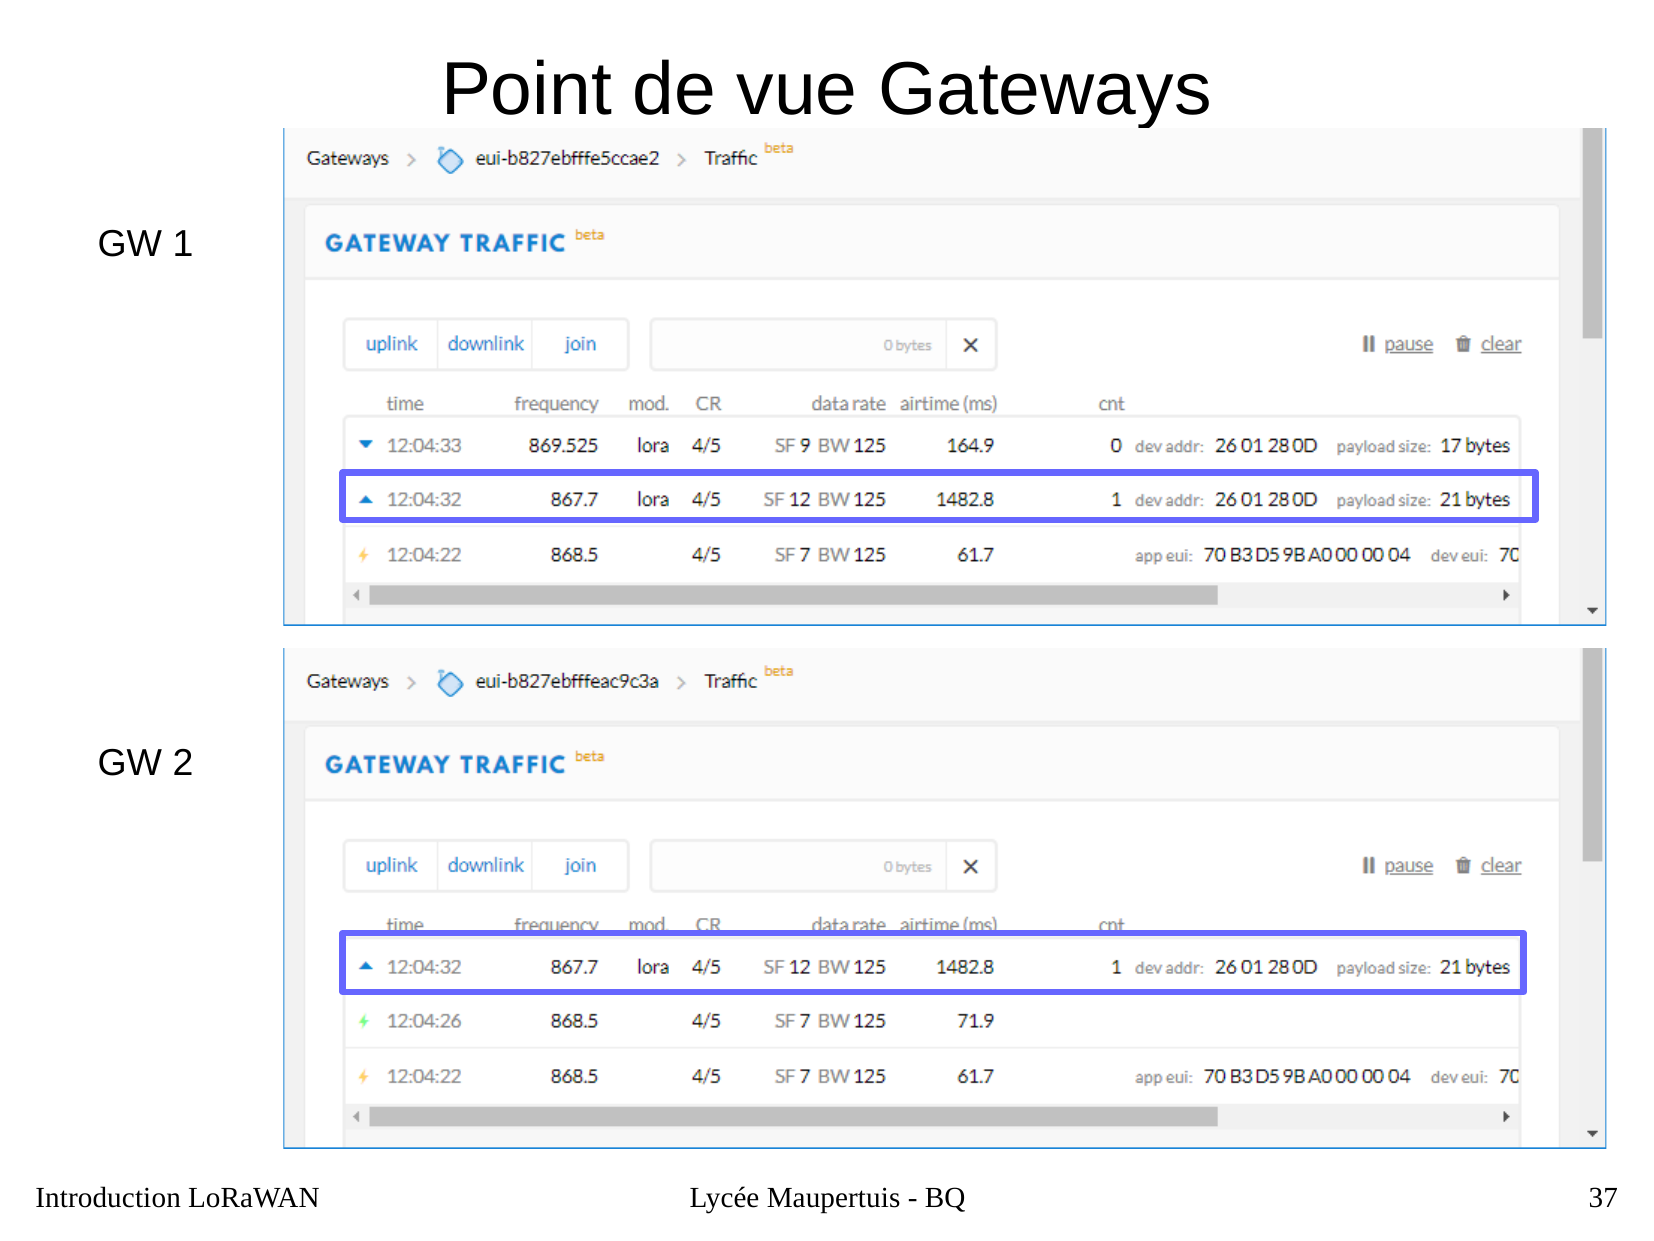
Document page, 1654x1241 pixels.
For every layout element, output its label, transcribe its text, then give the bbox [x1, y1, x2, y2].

text_box GW 2 [82, 734, 213, 792]
picture [283, 648, 1607, 1149]
text_box GW 1 [82, 214, 213, 272]
picture [283, 128, 1607, 626]
title Point de vue Gateways [35, 35, 1619, 142]
